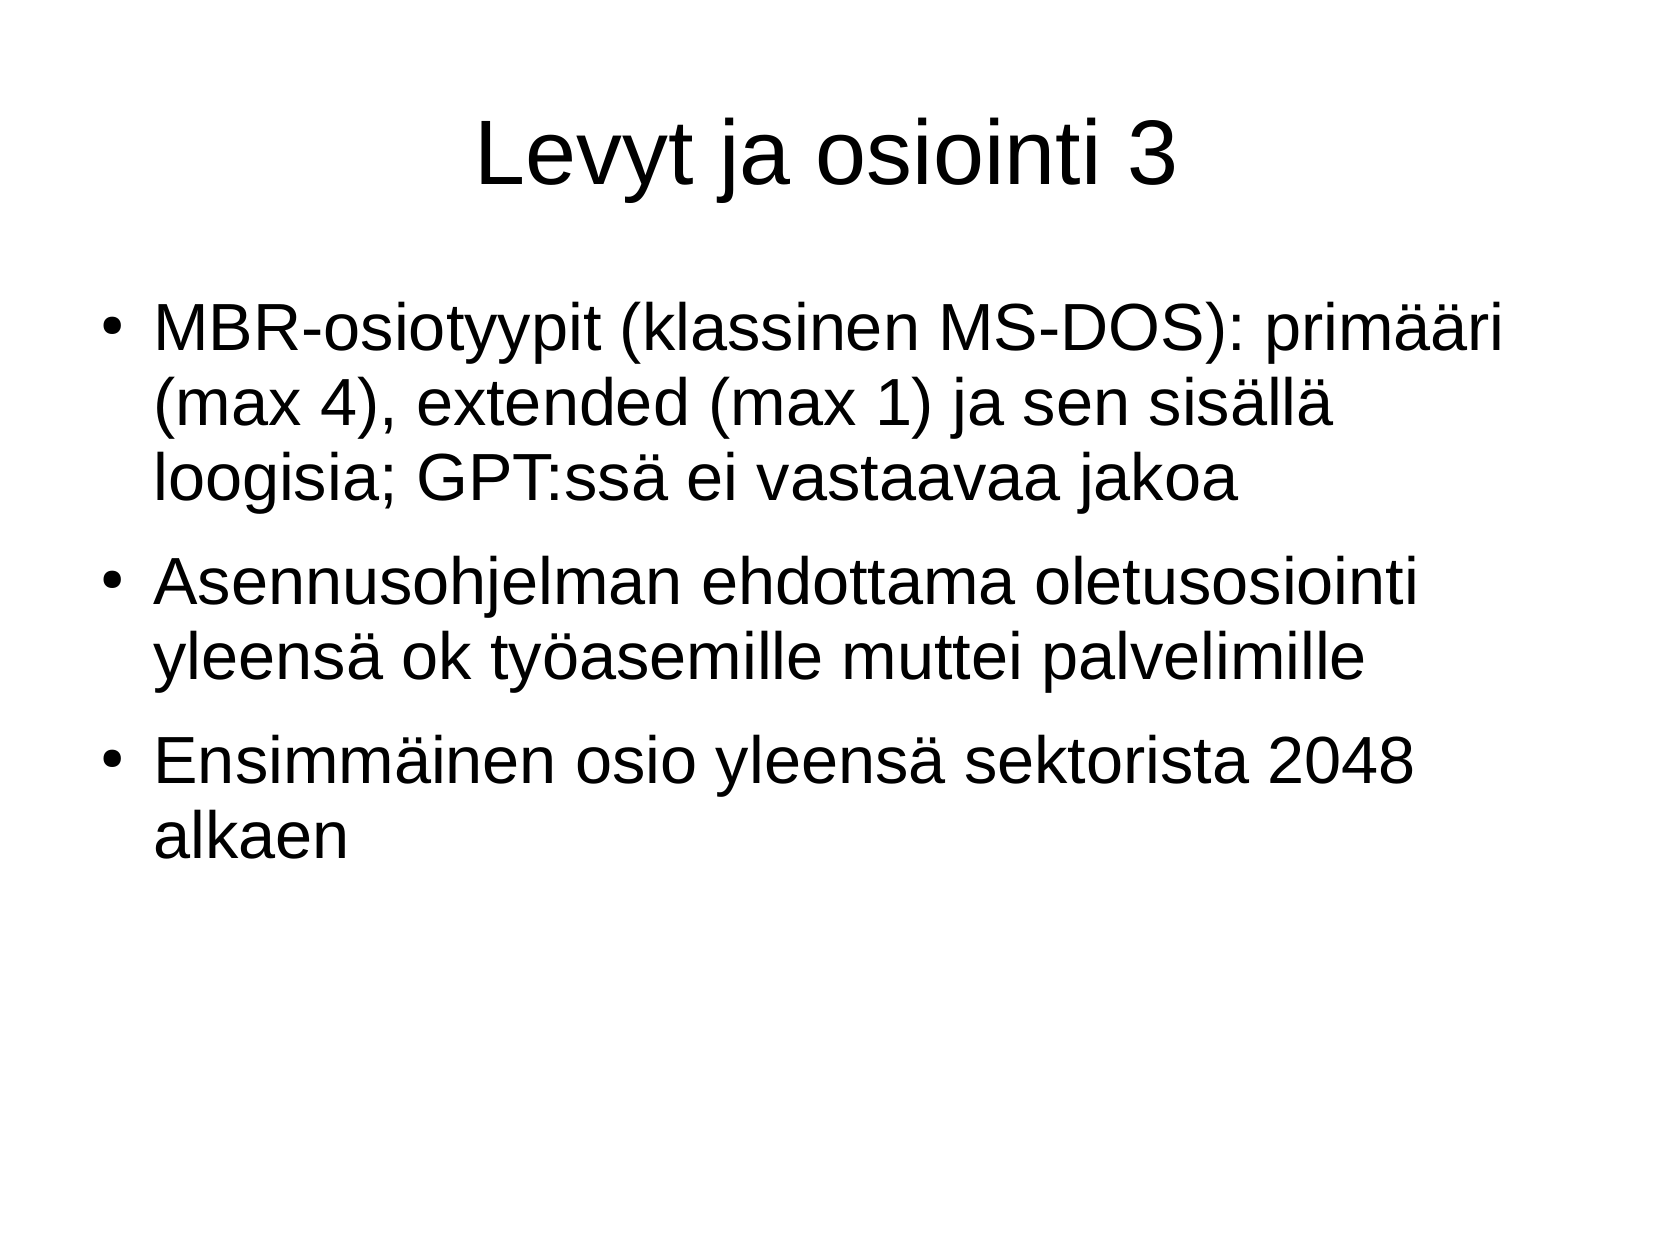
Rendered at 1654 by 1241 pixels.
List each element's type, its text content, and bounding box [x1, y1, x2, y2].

list MBR-osiotyypit (klassinen MS-DOS): primääri (max 4), extended (max 1) ja sen sisällä loogisia; GPT:ssä ei vastaavaa jakoa Asennusohjelman ehdottama oletusosiointi yleensä ok työasemille muttei palvelimille Ensimmäinen osio yleensä sektorista 2048 alkaen [82, 290, 1571, 1010]
title Levyt ja osiointi 3 [82, 49, 1571, 257]
